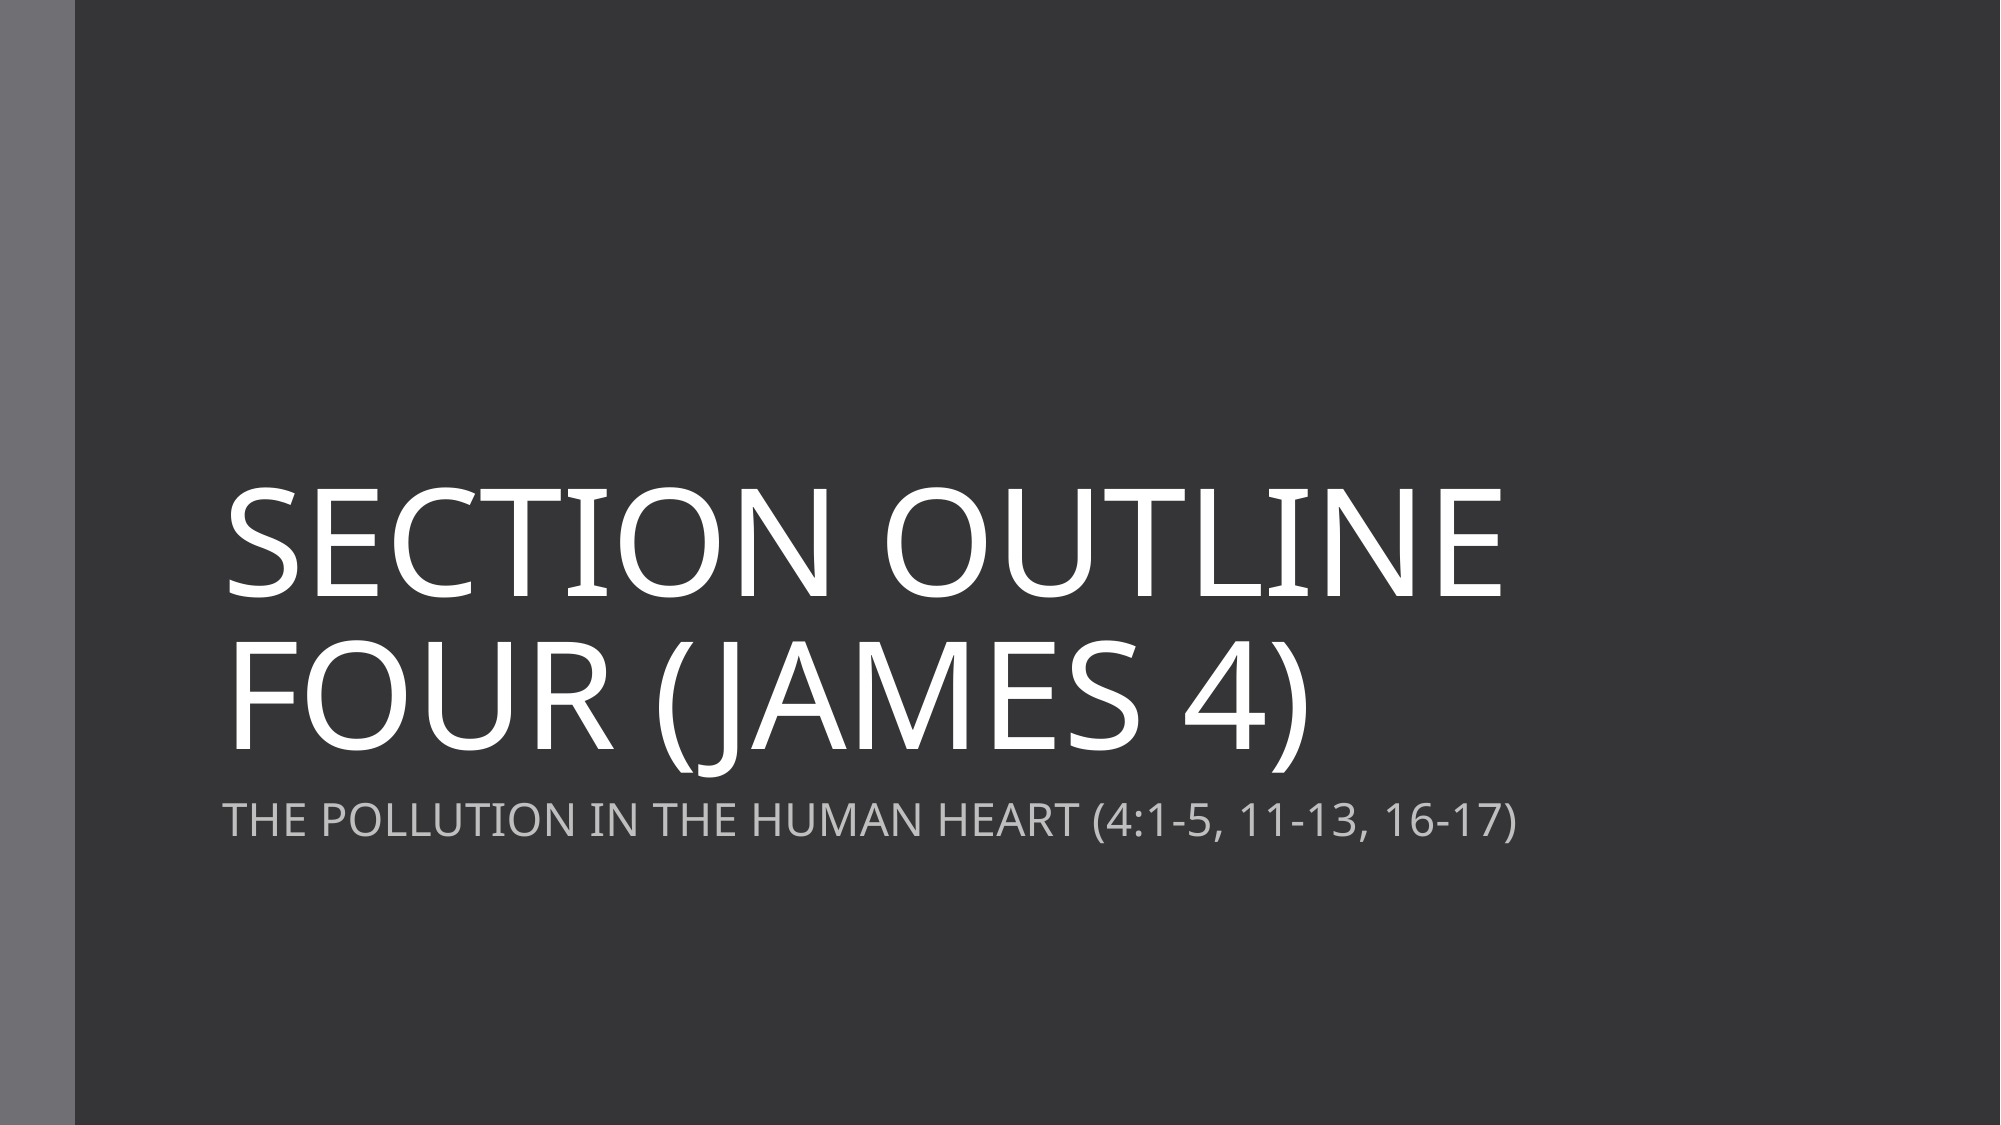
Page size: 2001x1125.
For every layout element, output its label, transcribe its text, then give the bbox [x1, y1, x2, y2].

title SECTION OUTLINE FOUR (JAMES 4) [206, 124, 1752, 787]
subtitle THE POLLUTION IN THE HUMAN HEART (4:1-5, 11-13, 16-17) [206, 787, 1752, 1066]
